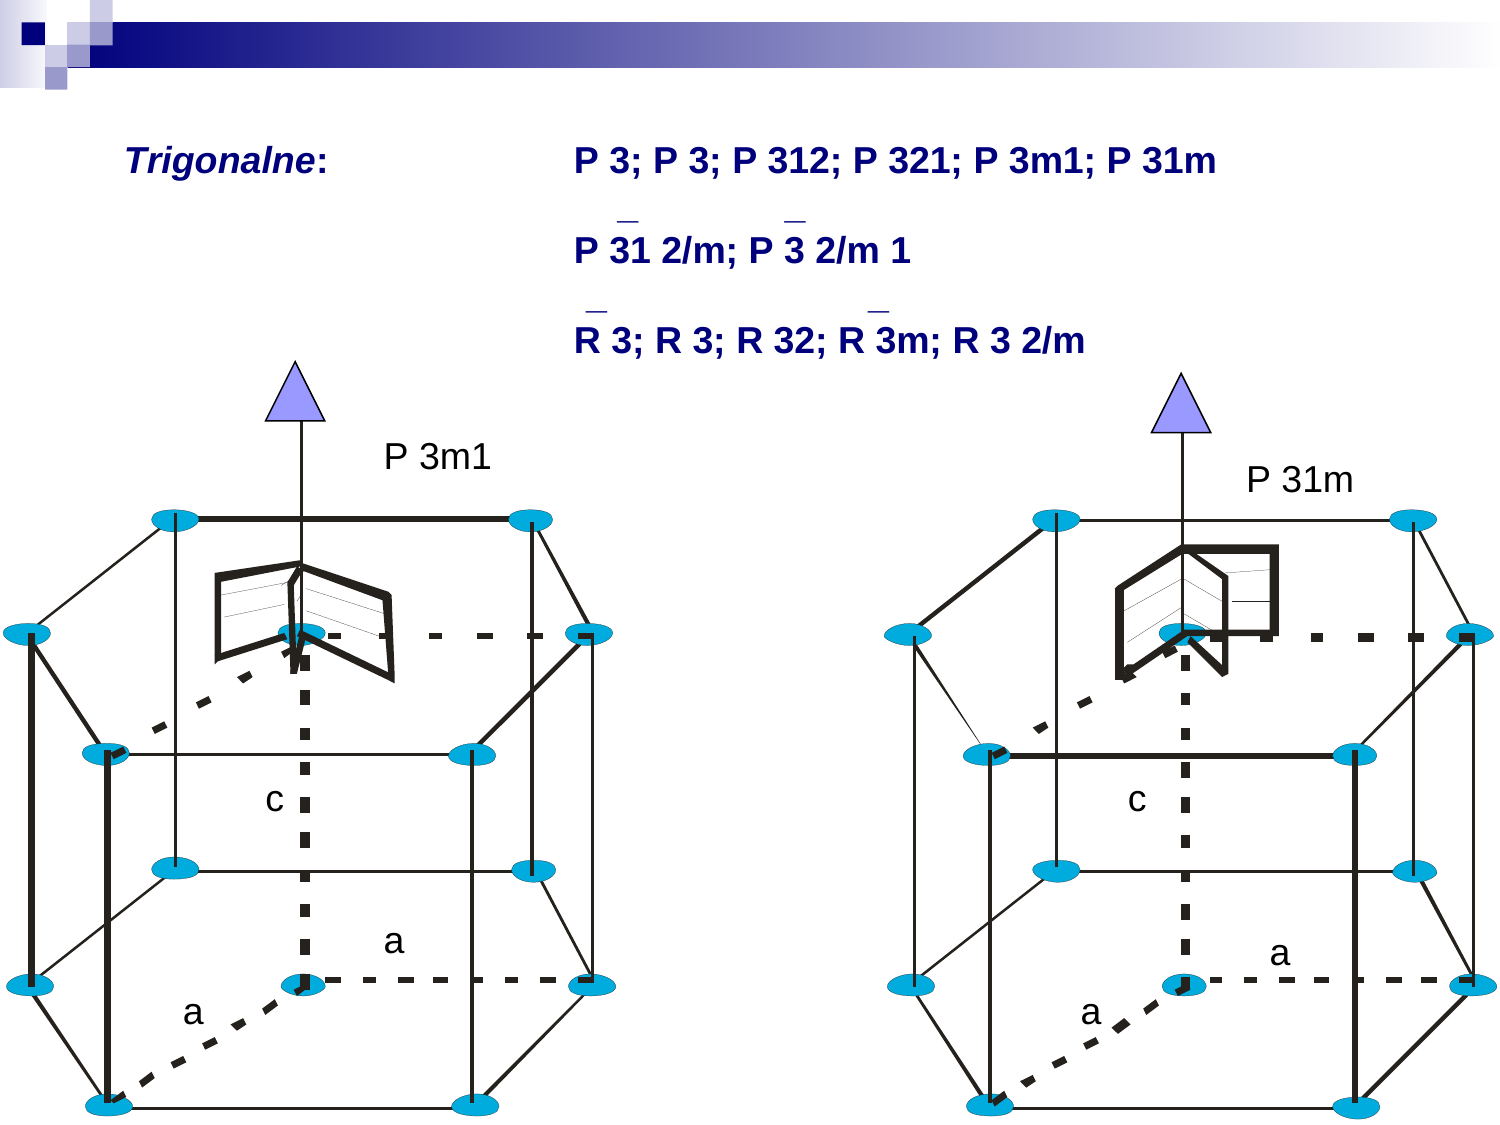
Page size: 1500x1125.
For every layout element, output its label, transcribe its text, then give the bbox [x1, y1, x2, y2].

text_box a [168, 979, 219, 1040]
text_box [265, 361, 325, 421]
text_box a [368, 908, 420, 969]
chart [0, 399, 1500, 1125]
text_box Trigonalne: P 3; P 3; P 312; P 321; P 3m1; P 31m _ _ P 31 2/m; P 3 2/m 1 _ _ R 3; R 3; R 32; R 3m; R 3 2/m [109, 128, 1233, 370]
text_box [1151, 373, 1211, 433]
text_box a [1254, 920, 1306, 981]
text_box c [1113, 766, 1162, 828]
text_box P 3m1 [368, 423, 507, 485]
text_box c [250, 766, 300, 828]
text_box a [1065, 979, 1117, 1040]
text_box P 31m [1231, 447, 1370, 509]
